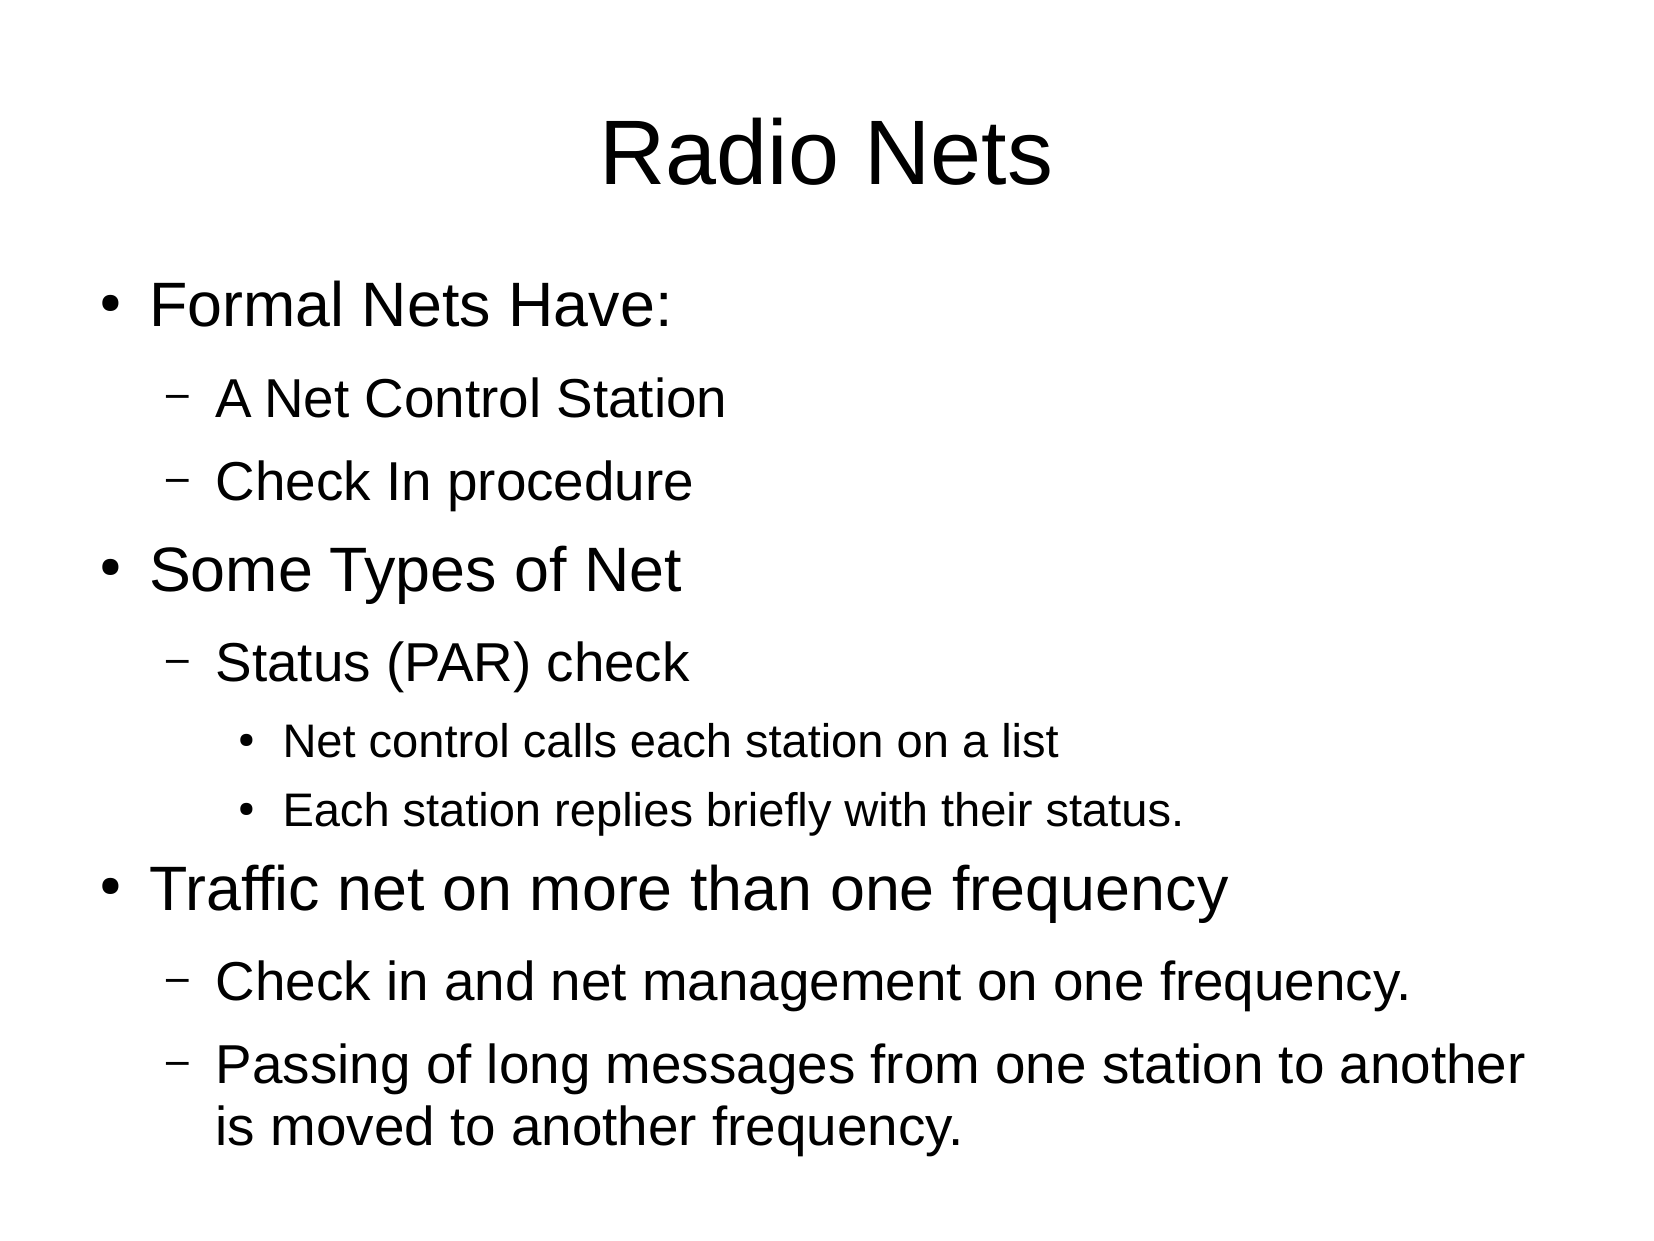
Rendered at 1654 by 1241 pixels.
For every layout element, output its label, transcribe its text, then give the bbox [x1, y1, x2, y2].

list Formal Nets Have: A Net Control Station Check In procedure Some Types of Net Status (PAR) check Net control calls each station on a list Each station replies briefly with their status. Traffic net on more than one frequency Check in and net management on one frequency. Passing of long messages from one station to another is moved to another frequency. [82, 270, 1571, 1163]
title Radio Nets [82, 49, 1571, 257]
